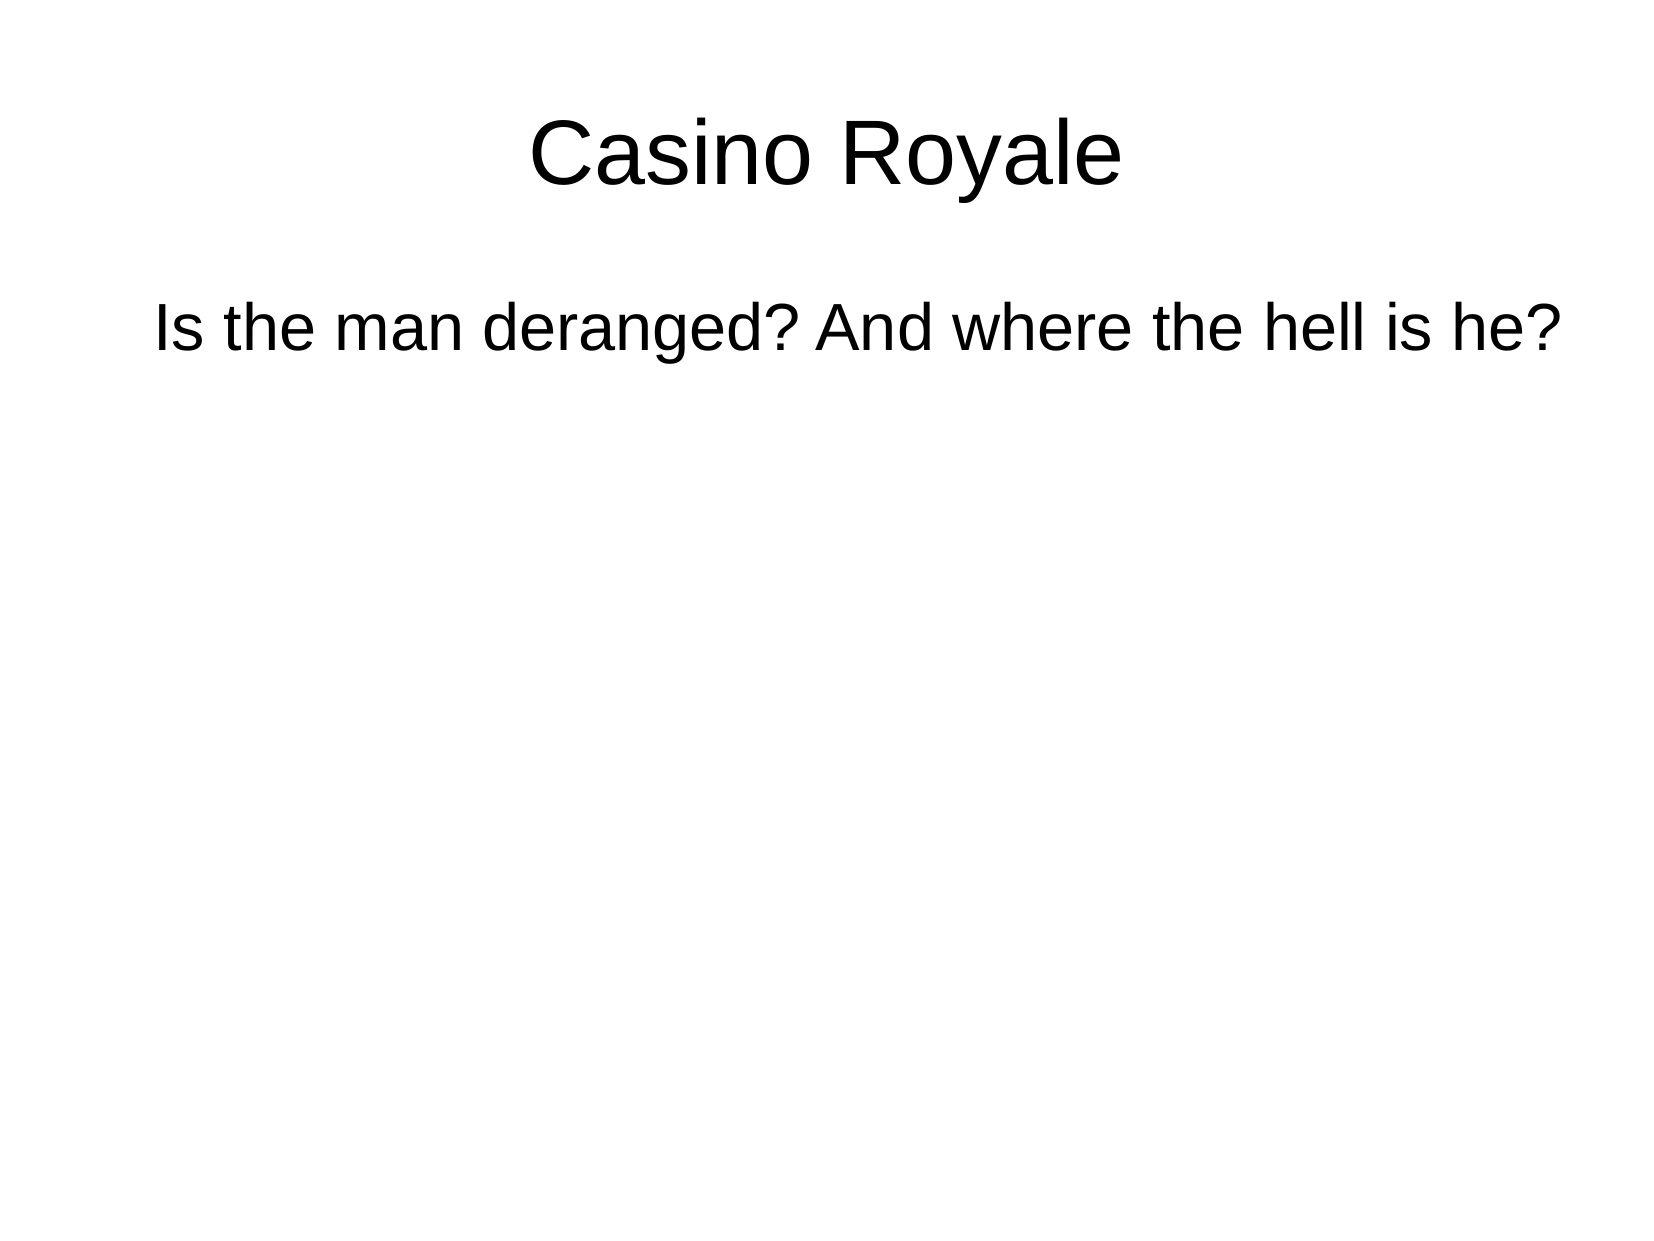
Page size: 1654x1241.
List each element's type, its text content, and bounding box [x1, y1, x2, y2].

title Casino Royale [82, 49, 1571, 257]
list Is the man deranged? And where the hell is he? [82, 290, 1571, 1010]
